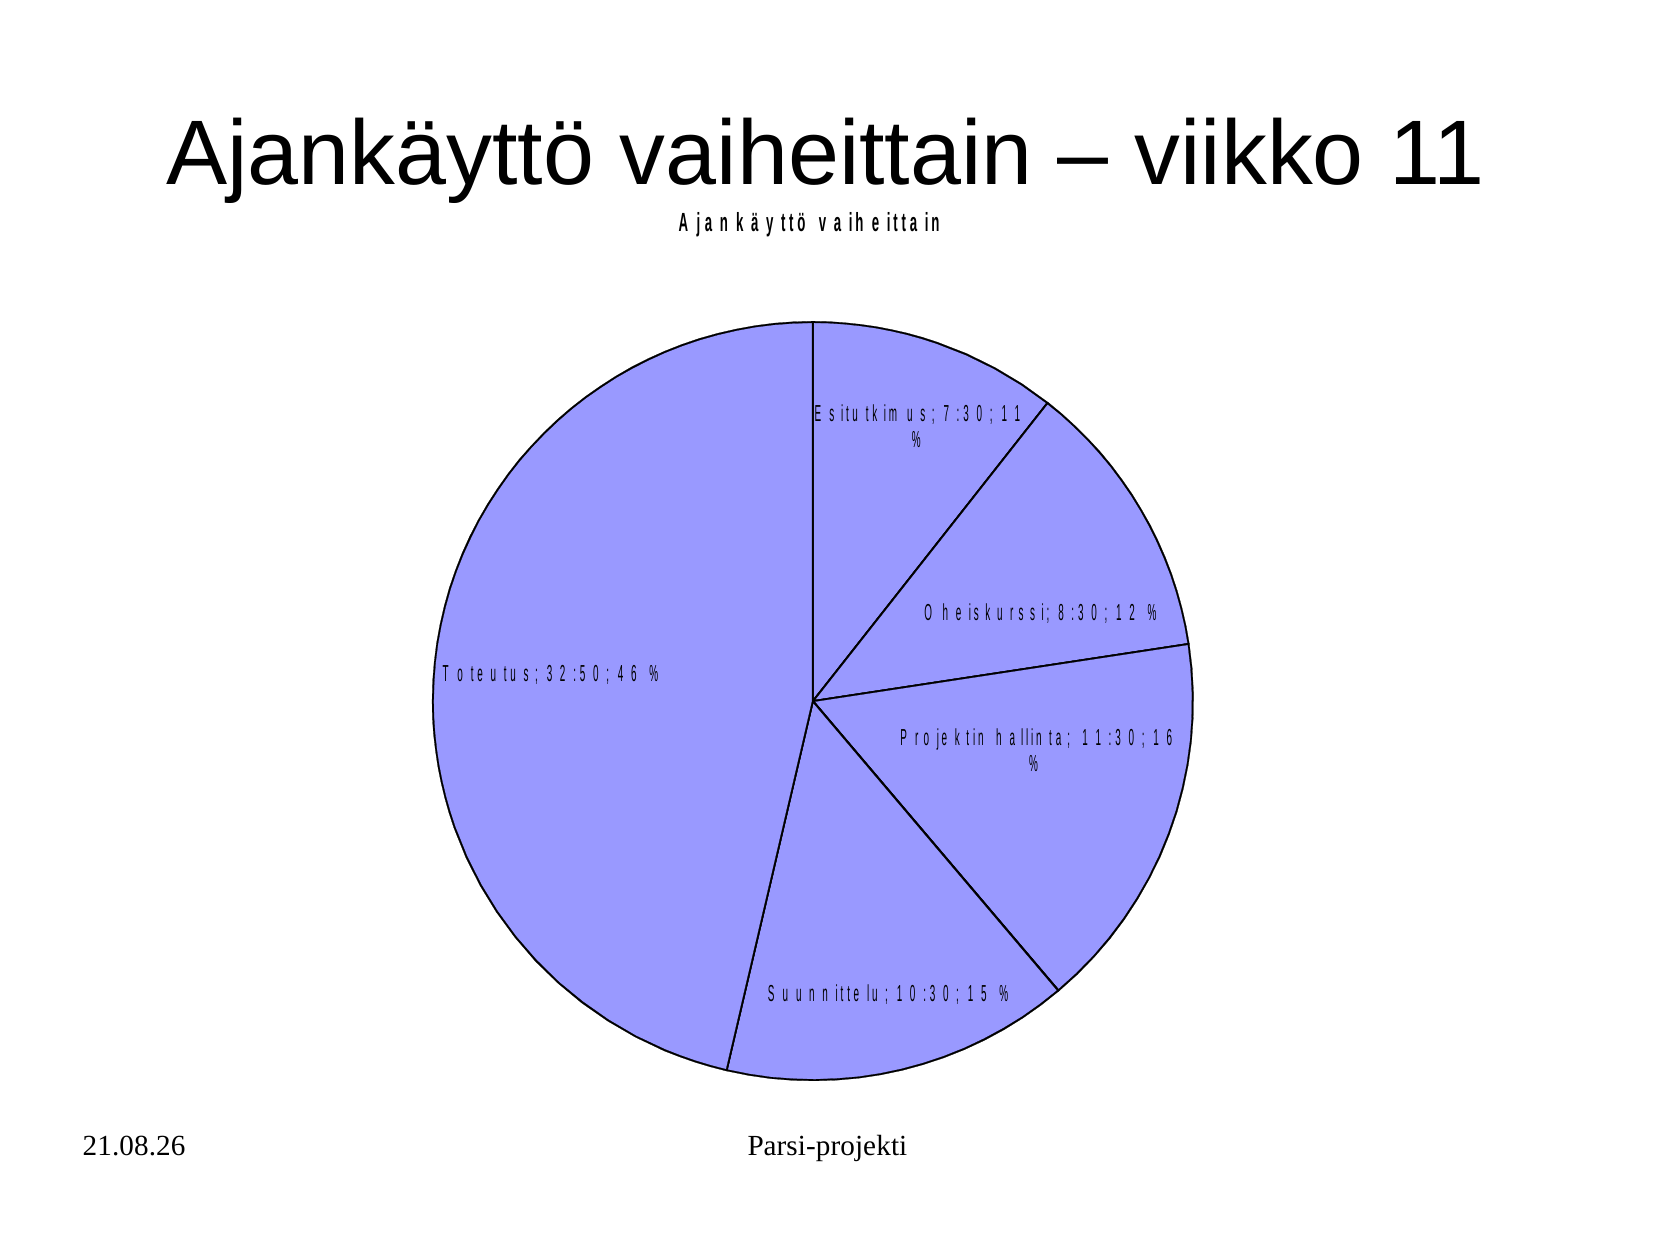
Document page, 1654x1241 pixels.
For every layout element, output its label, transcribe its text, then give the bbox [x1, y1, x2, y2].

title Ajankäyttö vaiheittain – viikko 11 [82, 49, 1571, 188]
picture [13, 188, 1613, 1163]
